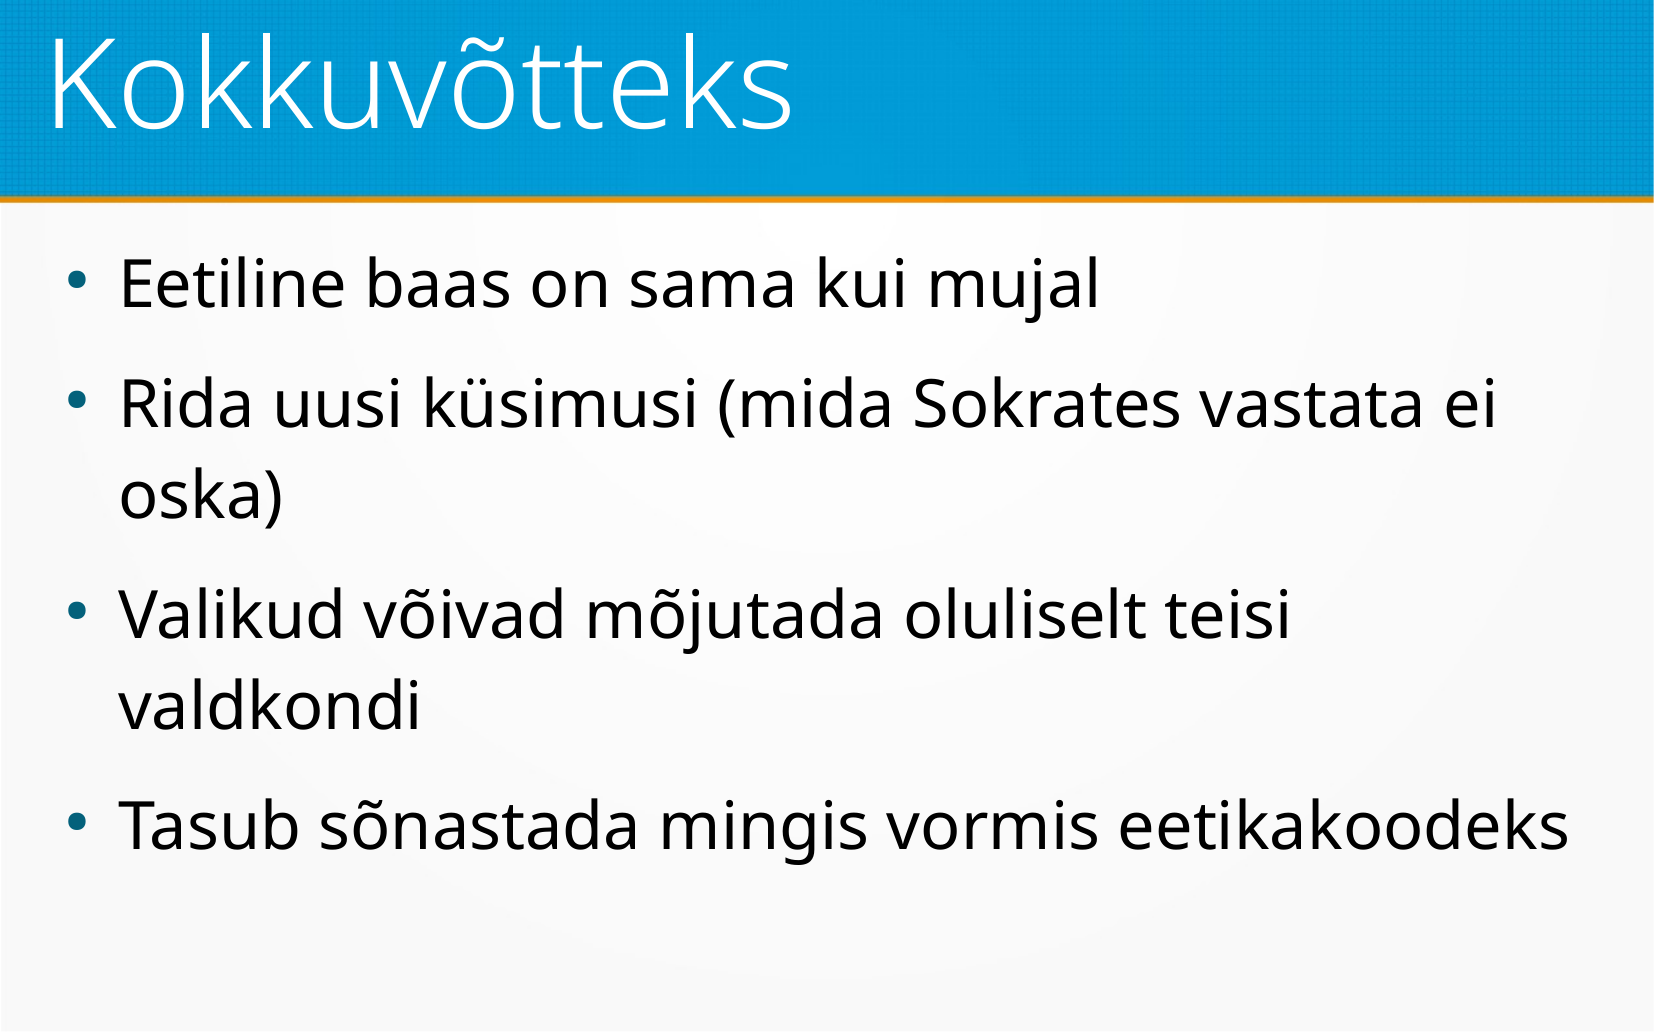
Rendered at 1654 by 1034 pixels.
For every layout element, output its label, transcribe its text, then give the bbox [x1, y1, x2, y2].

picture [0, 195, 1654, 1034]
title Kokkuvõtteks [43, 0, 1619, 166]
list Eetiline baas on sama kui mujal Rida uusi küsimusi (mida Sokrates vastata ei oska) Valikud võivad mõjutada oluliselt teisi valdkondi Tasub sõnastada mingis vormis eetikakoodeks [47, 236, 1607, 1002]
